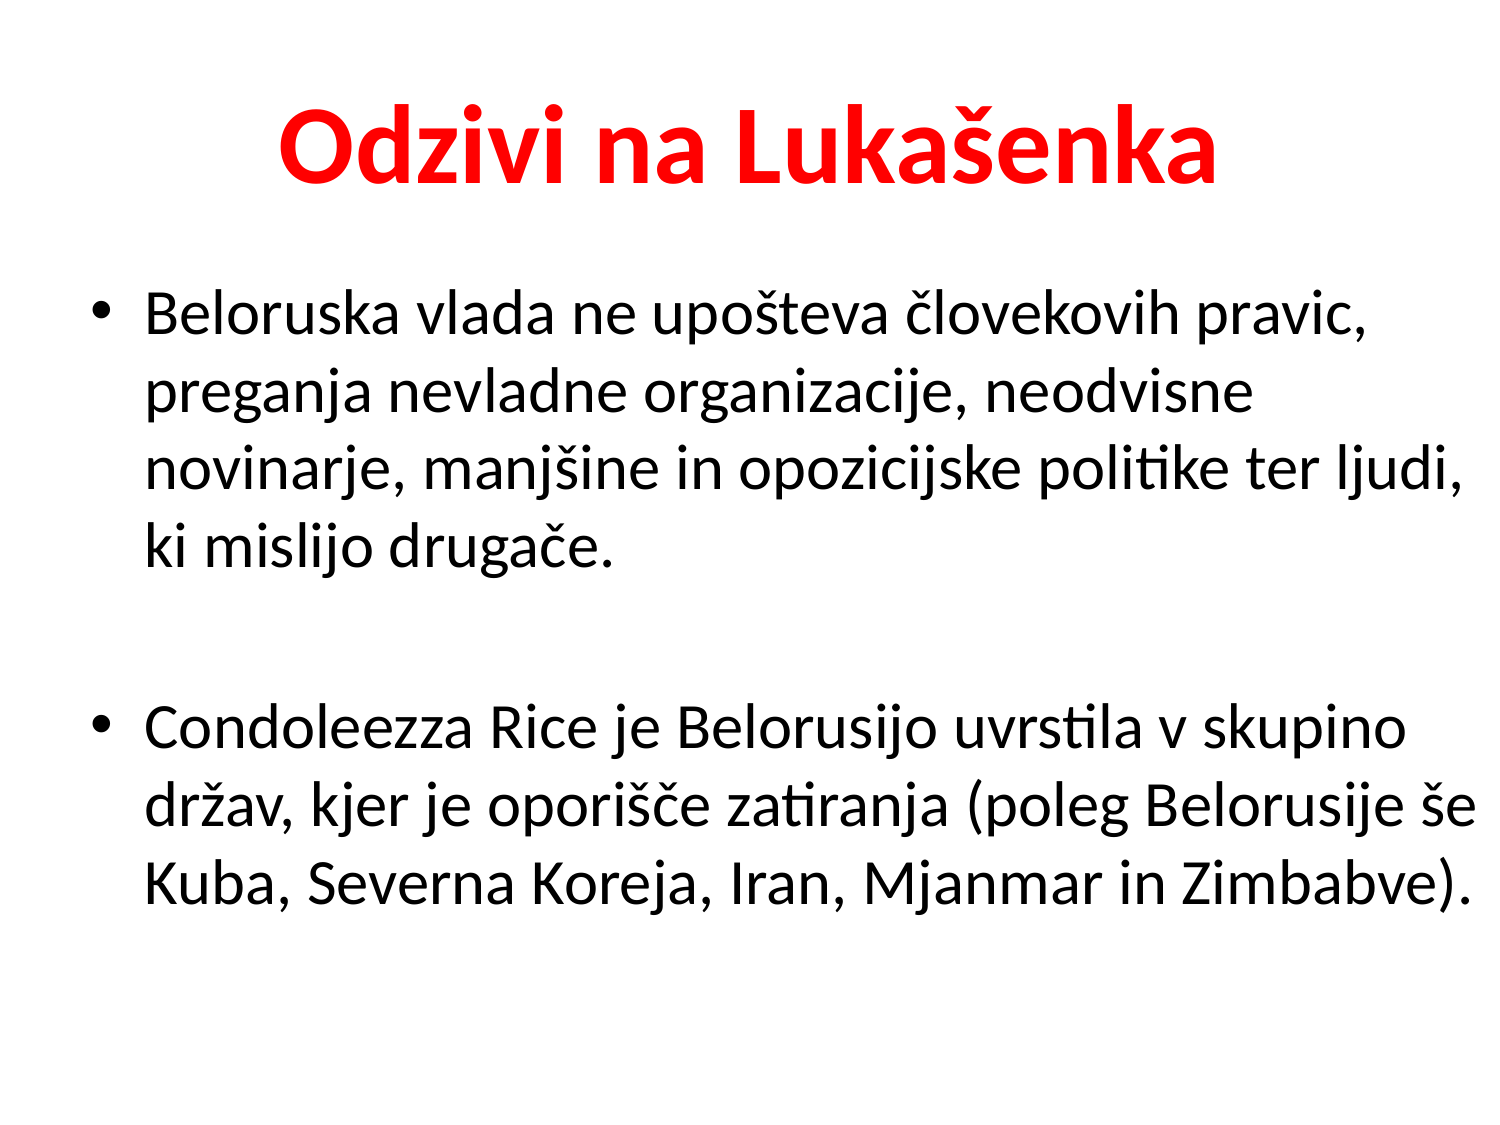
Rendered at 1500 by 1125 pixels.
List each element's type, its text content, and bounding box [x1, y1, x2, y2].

list Beloruska vlada ne upošteva človekovih pravic, preganja nevladne organizacije, neodvisne novinarje, manjšine in opozicijske politike ter ljudi, ki mislijo drugače. Condoleezza Rice je Belorusijo uvrstila v skupino držav, kjer je oporišče zatiranja (poleg Belorusije še Kuba, Severna Koreja, Iran, Mjanmar in Zimbabve). [75, 262, 1500, 1005]
title Odzivi na Lukašenka [75, 45, 1425, 233]
